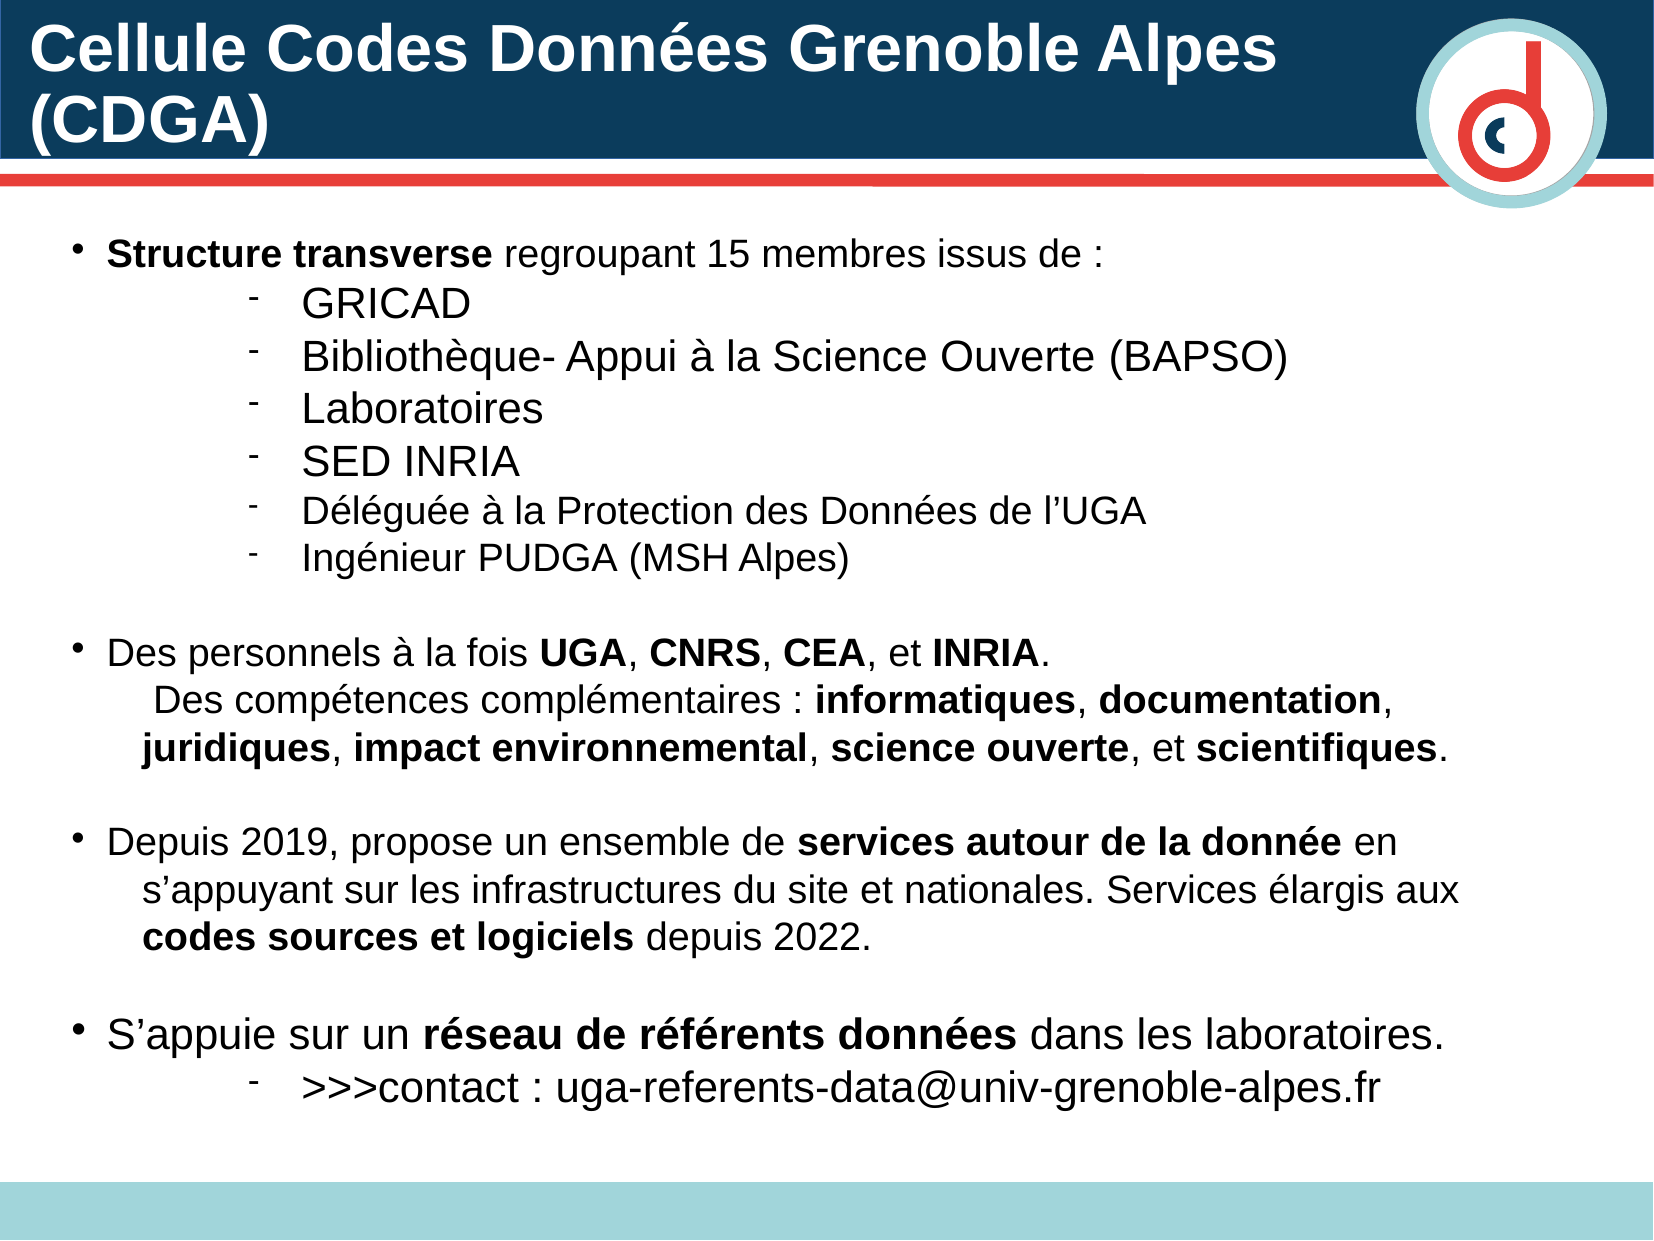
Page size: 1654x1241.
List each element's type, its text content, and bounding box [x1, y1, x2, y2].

title Cellule Codes Données Grenoble Alpes (CDGA) [29, 12, 1471, 159]
text_box Structure transverse regroupant 15 membres issus de : GRICAD Bibliothèque- Appui à la Science Ouverte (BAPSO) Laboratoires SED INRIA Déléguée à la Protection des Données de l’UGA Ingénieur PUDGA (MSH Alpes) Des personnels à la fois UGA, CNRS, CEA, et INRIA. Des compétences complémentaires : informatiques, documentation, juridiques, impact environnemental, science ouverte, et scientifiques. Depuis 2019, propose un ensemble de services autour de la donnée en s’appuyant sur les infrastructures du site et nationales. Services élargis aux codes sources et logiciels depuis 2022. S’appuie sur un réseau de référents données dans les laboratoires. >>>contact : uga-referents-data@univ-grenoble-alpes.fr [56, 220, 1598, 1136]
